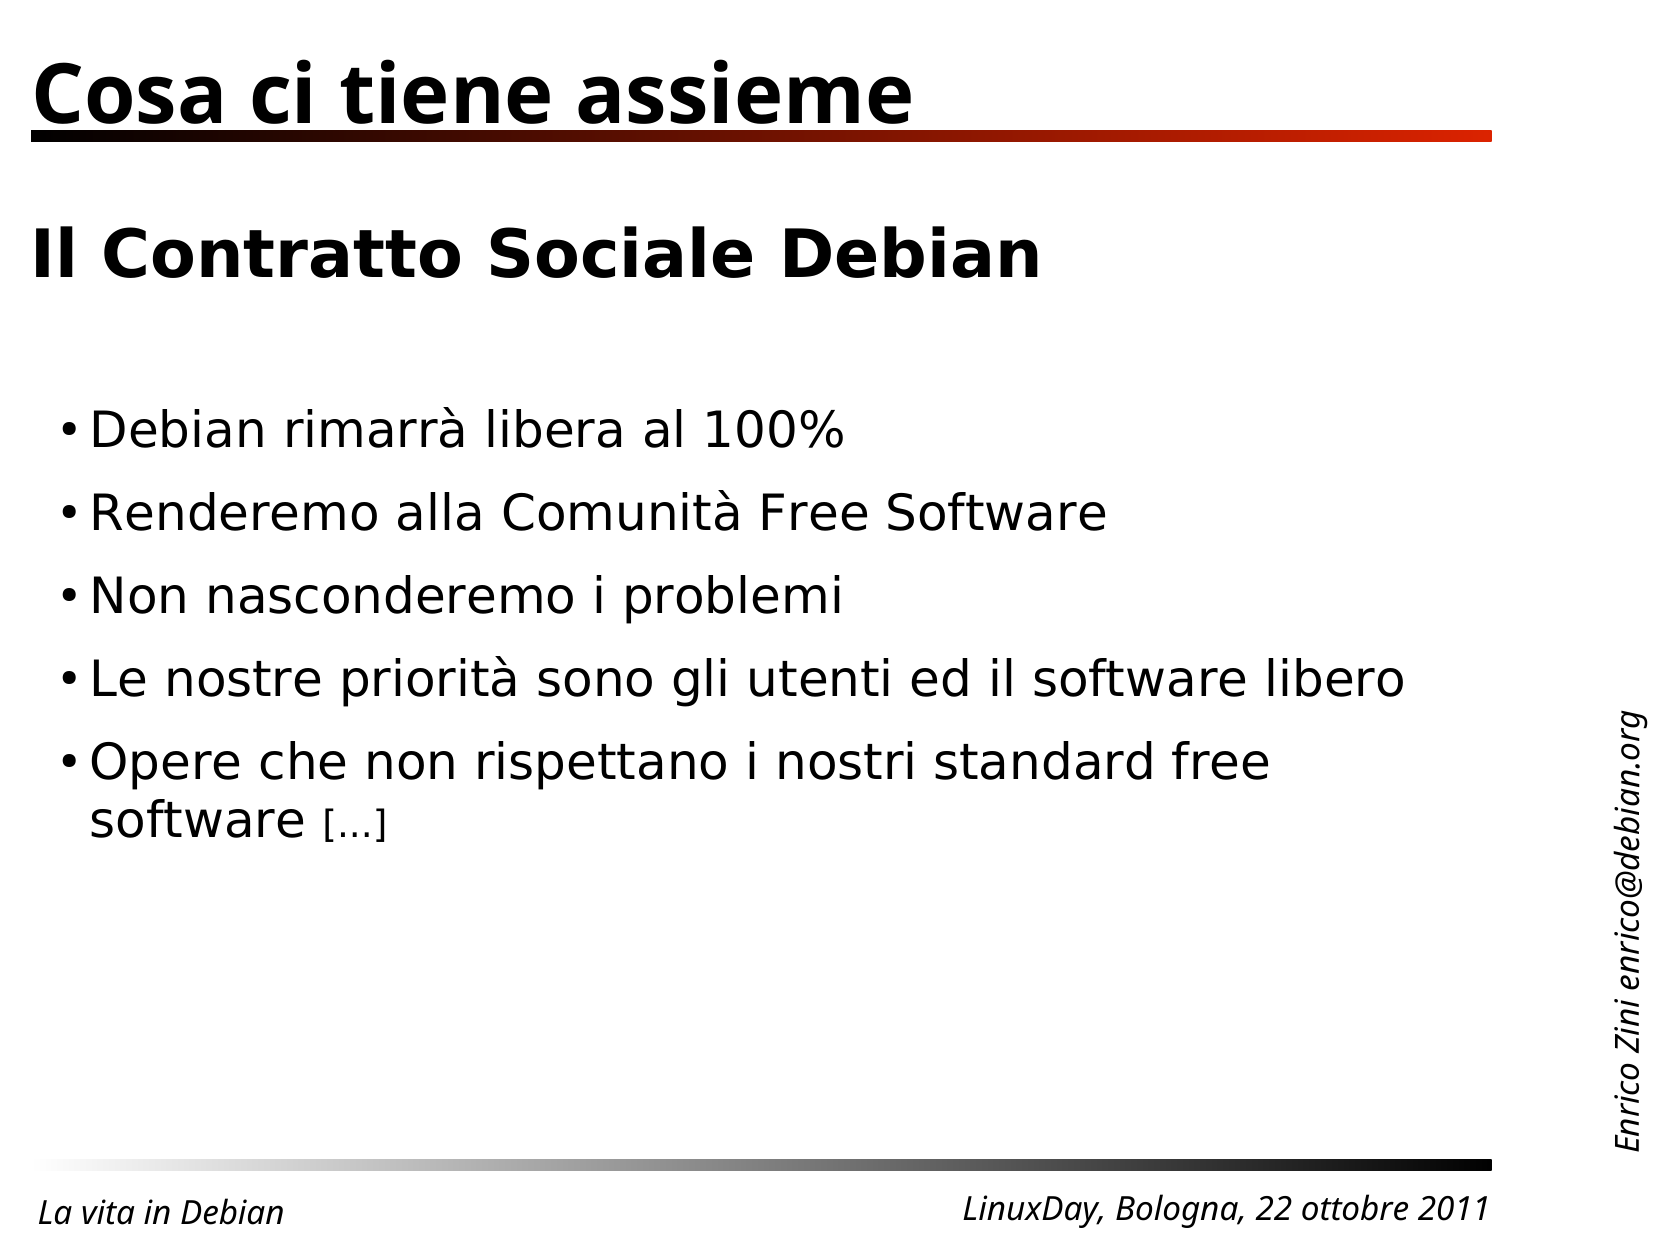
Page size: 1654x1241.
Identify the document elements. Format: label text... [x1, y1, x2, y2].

text_box Il Contratto Sociale Debian Debian rimarrà libera al 100% Renderemo alla Comunità Free Software Non nasconderemo i problemi Le nostre priorità sono gli utenti ed il software libero Opere che non rispettano i nostri standard free software [...] [30, 215, 1495, 1089]
text_box Cosa ci tiene assieme [31, 34, 1438, 168]
